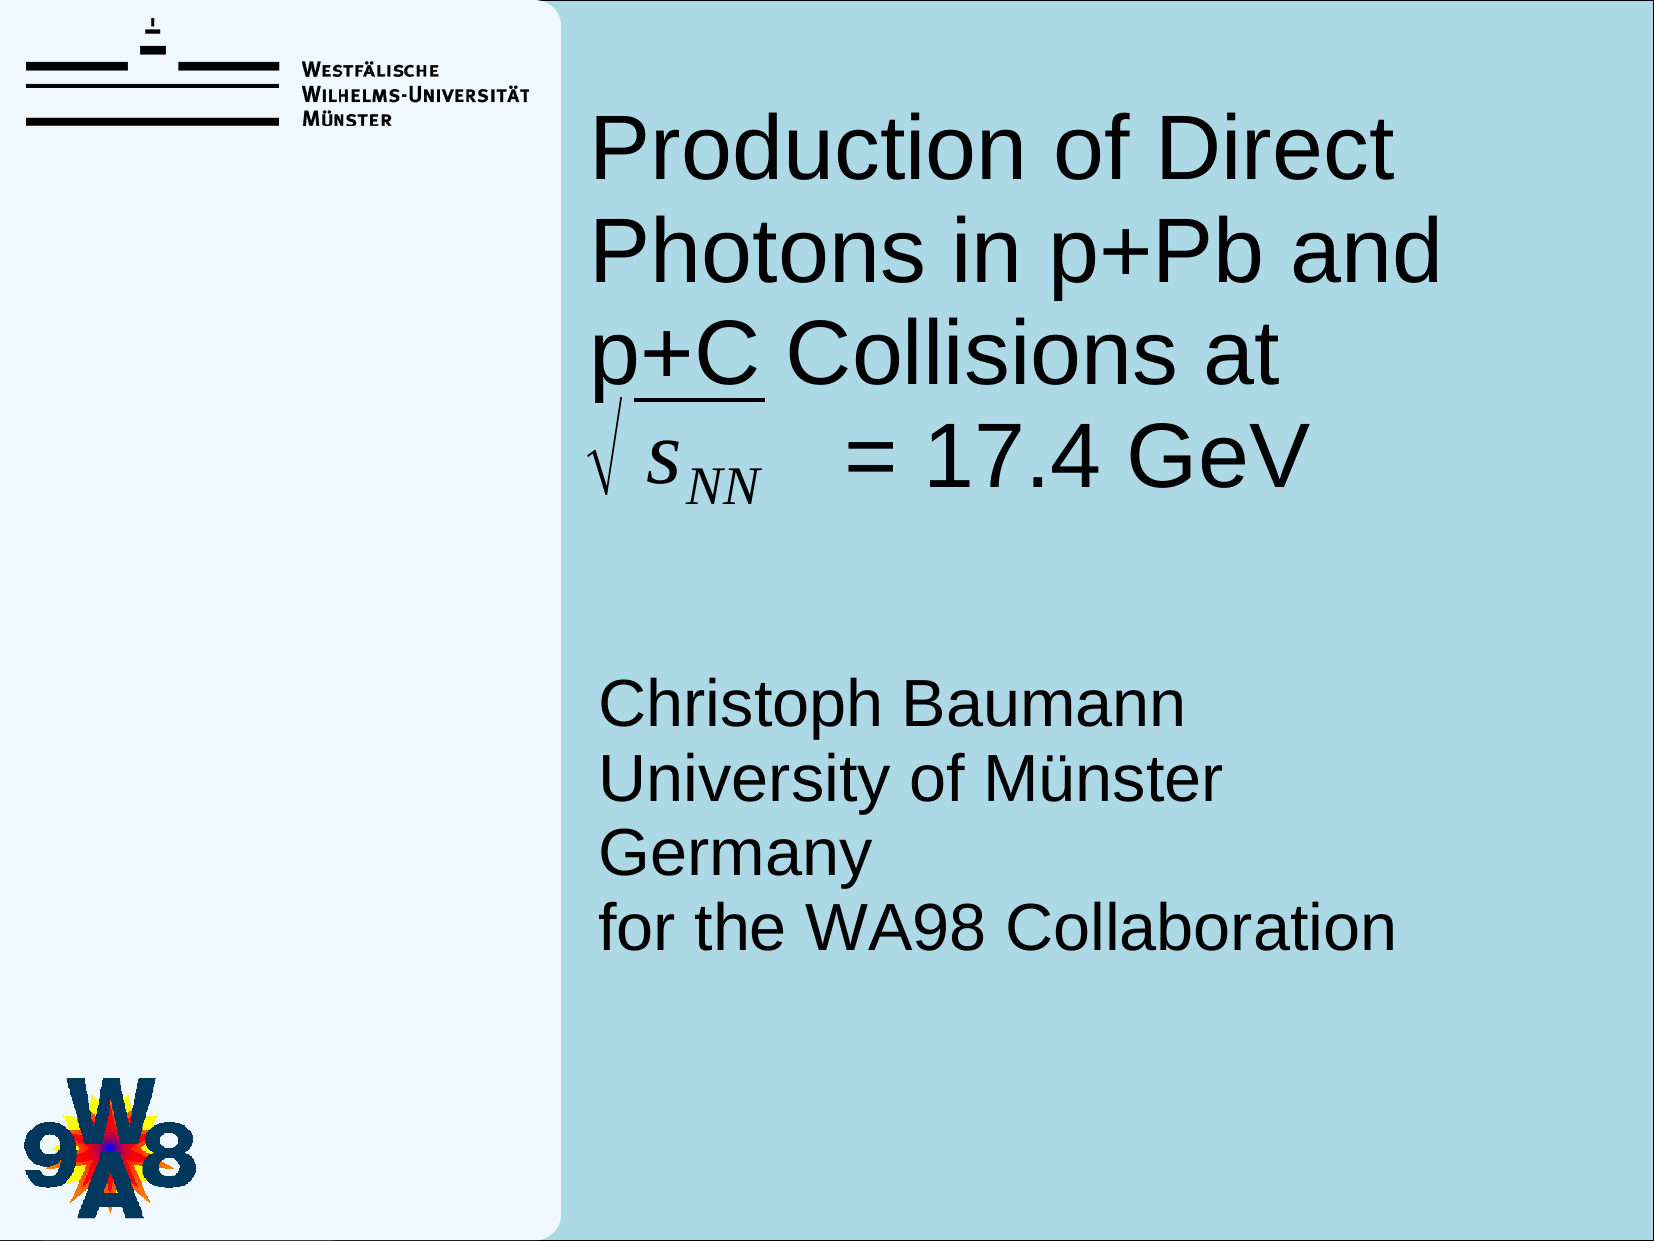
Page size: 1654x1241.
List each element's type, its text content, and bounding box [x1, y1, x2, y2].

title Production of Direct Photons in p+Pb and p+C Collisions at = 17.4 GeV [589, 44, 1616, 560]
picture [23, 1078, 197, 1219]
picture [26, 18, 529, 126]
chart [577, 393, 766, 517]
subtitle Christoph Baumann University of Münster Germany for the WA98 Collaboration [598, 596, 1571, 1035]
